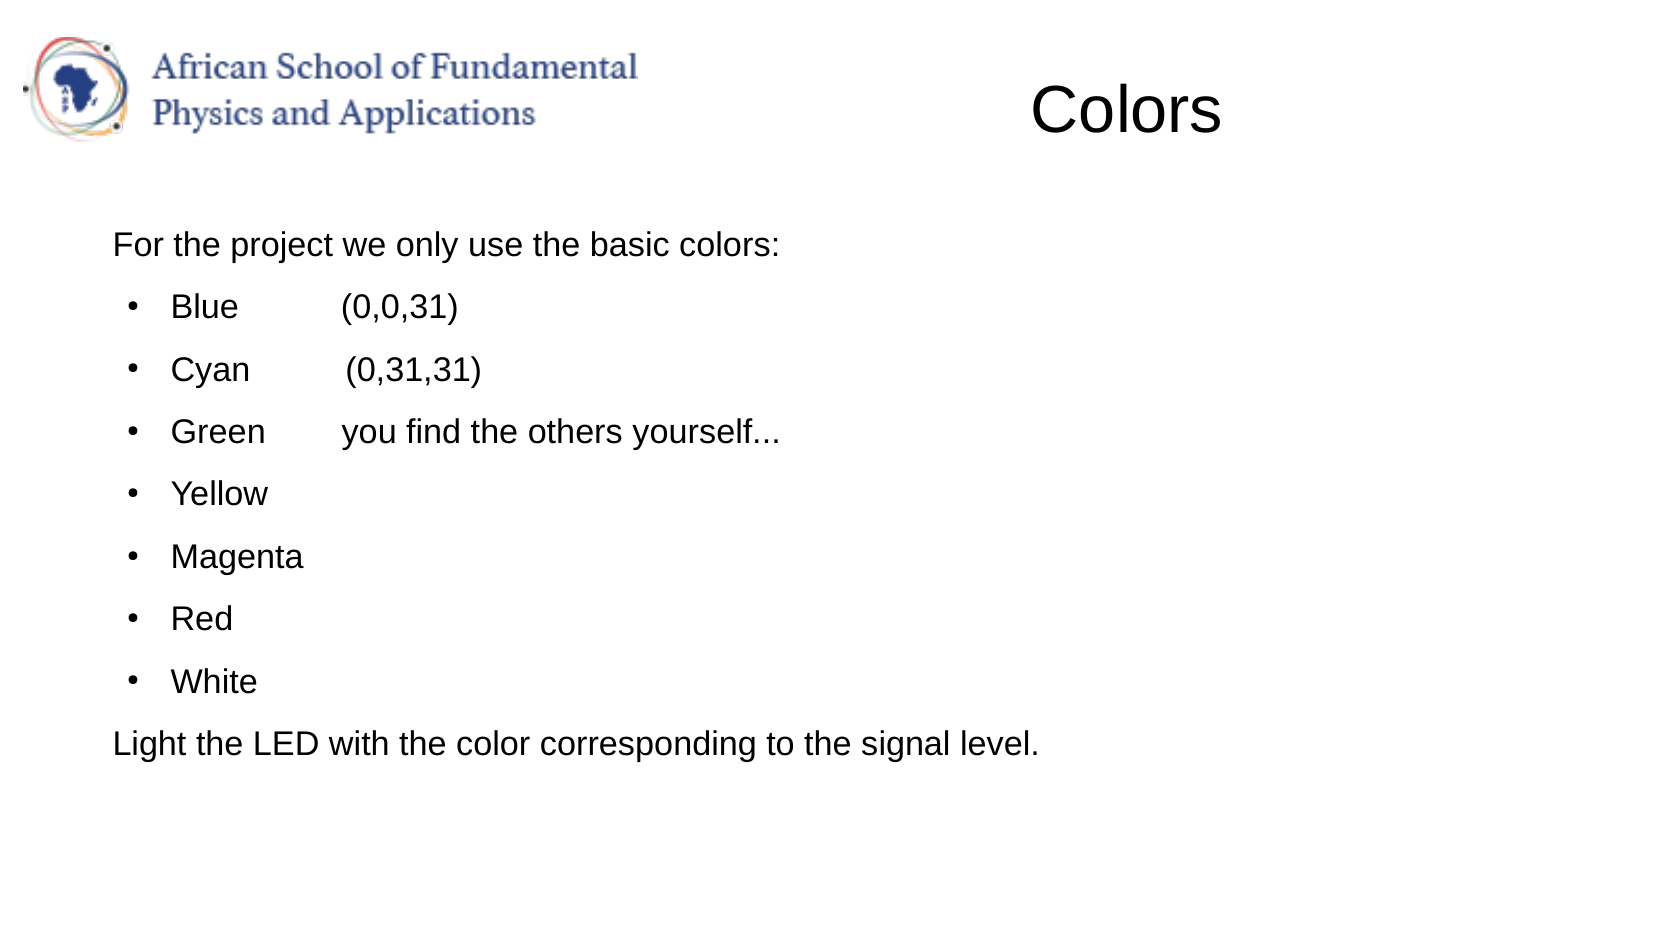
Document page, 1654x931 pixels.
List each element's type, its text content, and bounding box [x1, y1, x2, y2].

list For the project we only use the basic colors: Blue (0,0,31) Cyan (0,31,31) Green you find the others yourself... Yellow Magenta Red White Light the LED with the color corresponding to the signal level. [112, 225, 1601, 765]
title Colors [679, 32, 1576, 188]
picture [23, 37, 638, 142]
